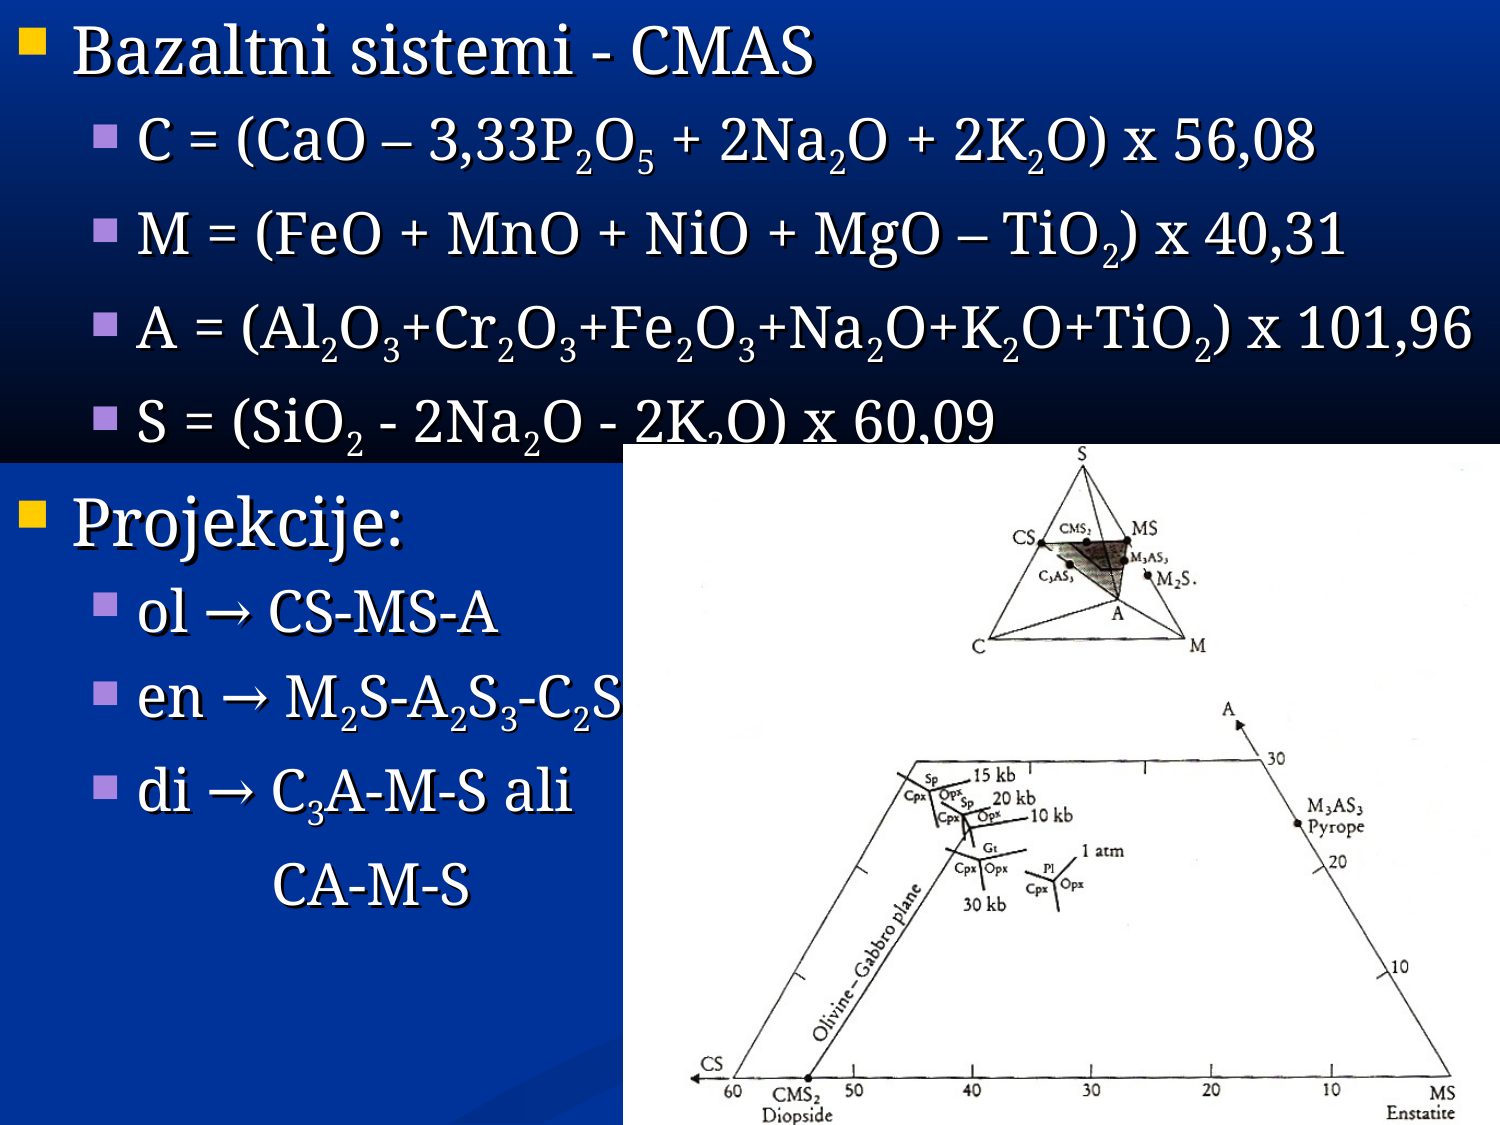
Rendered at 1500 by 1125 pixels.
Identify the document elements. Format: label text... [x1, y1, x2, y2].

picture [623, 444, 1500, 1125]
list Bazaltni sistemi - CMAS C = (CaO – 3,33P2O5 + 2Na2O + 2K2O) x 56,08 M = (FeO + MnO + NiO + MgO – TiO2) x 40,31 A = (Al2O3+Cr2O3+Fe2O3+Na2O+K2O+TiO2) x 101,96 S = (SiO2 - 2Na2O - 2K2O) x 60,09 Projekcije: ol → CS-MS-A en → M2S-A2S3-C2S3 di → C3A-M-S ali CA-M-S [0, 0, 1500, 926]
